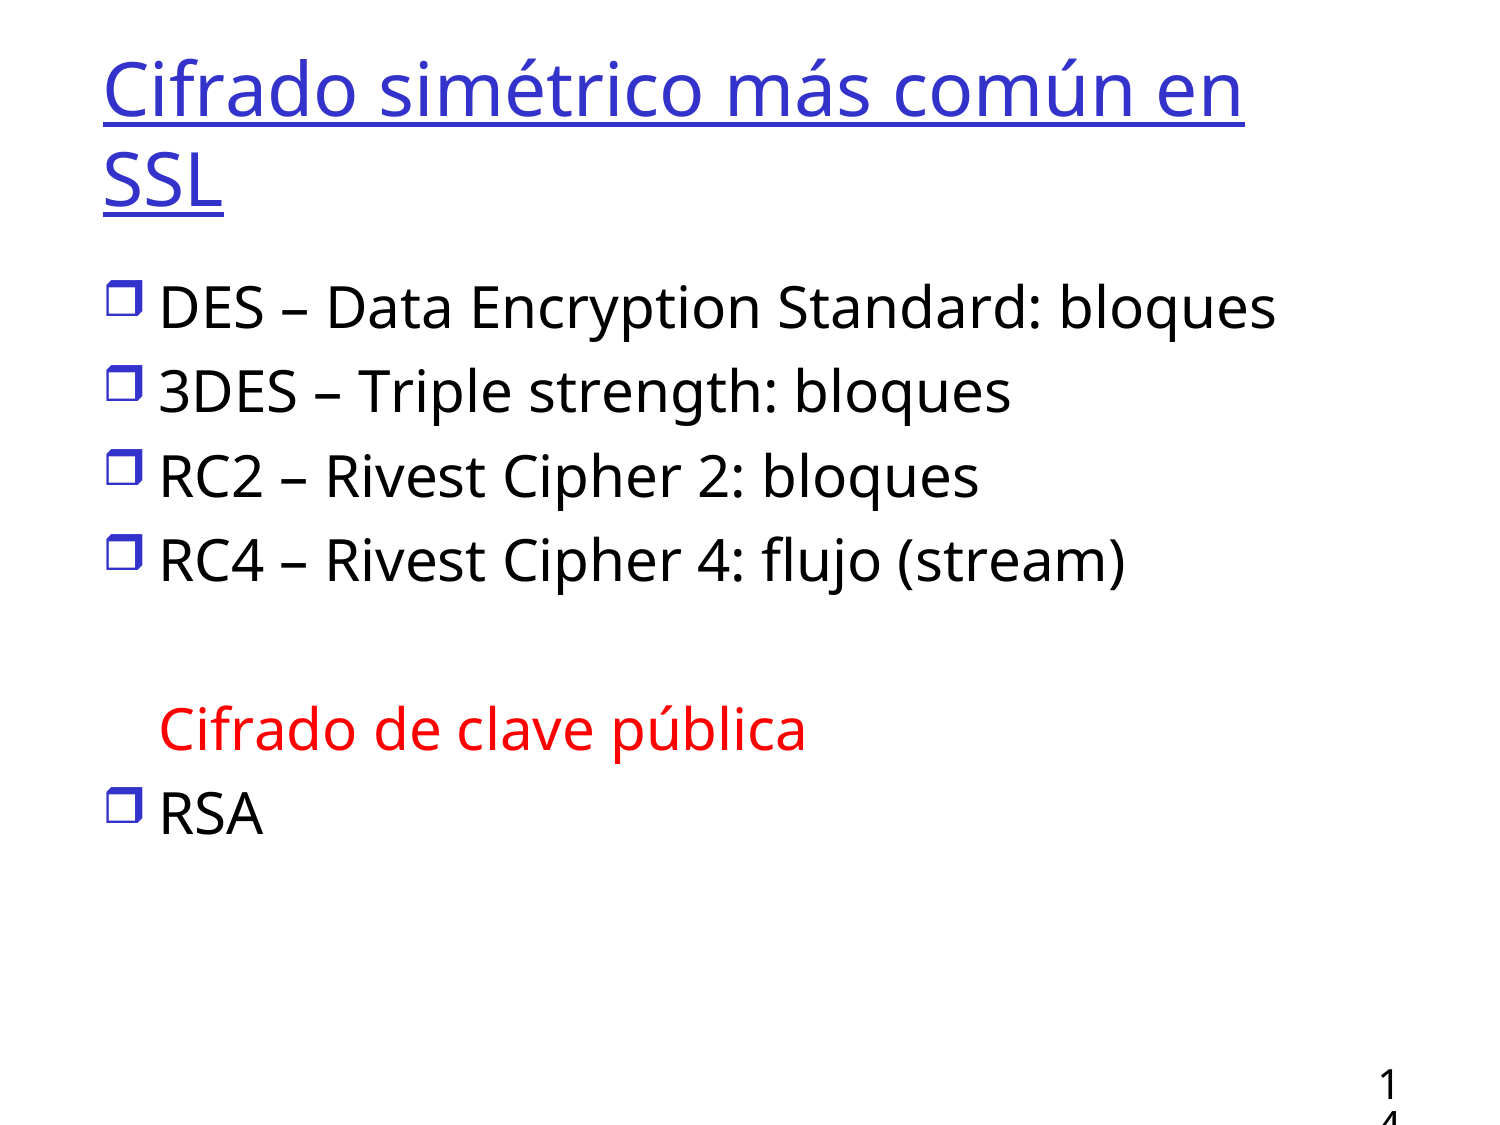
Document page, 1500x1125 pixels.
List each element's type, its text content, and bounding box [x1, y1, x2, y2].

list DES – Data Encryption Standard: bloques 3DES – Triple strength: bloques RC2 – Rivest Cipher 2: bloques RC4 – Rivest Cipher 4: flujo (stream) Cifrado de clave pública RSA [87, 262, 1363, 1006]
title Cifrado simétrico más común en SSL [87, 16, 1363, 247]
